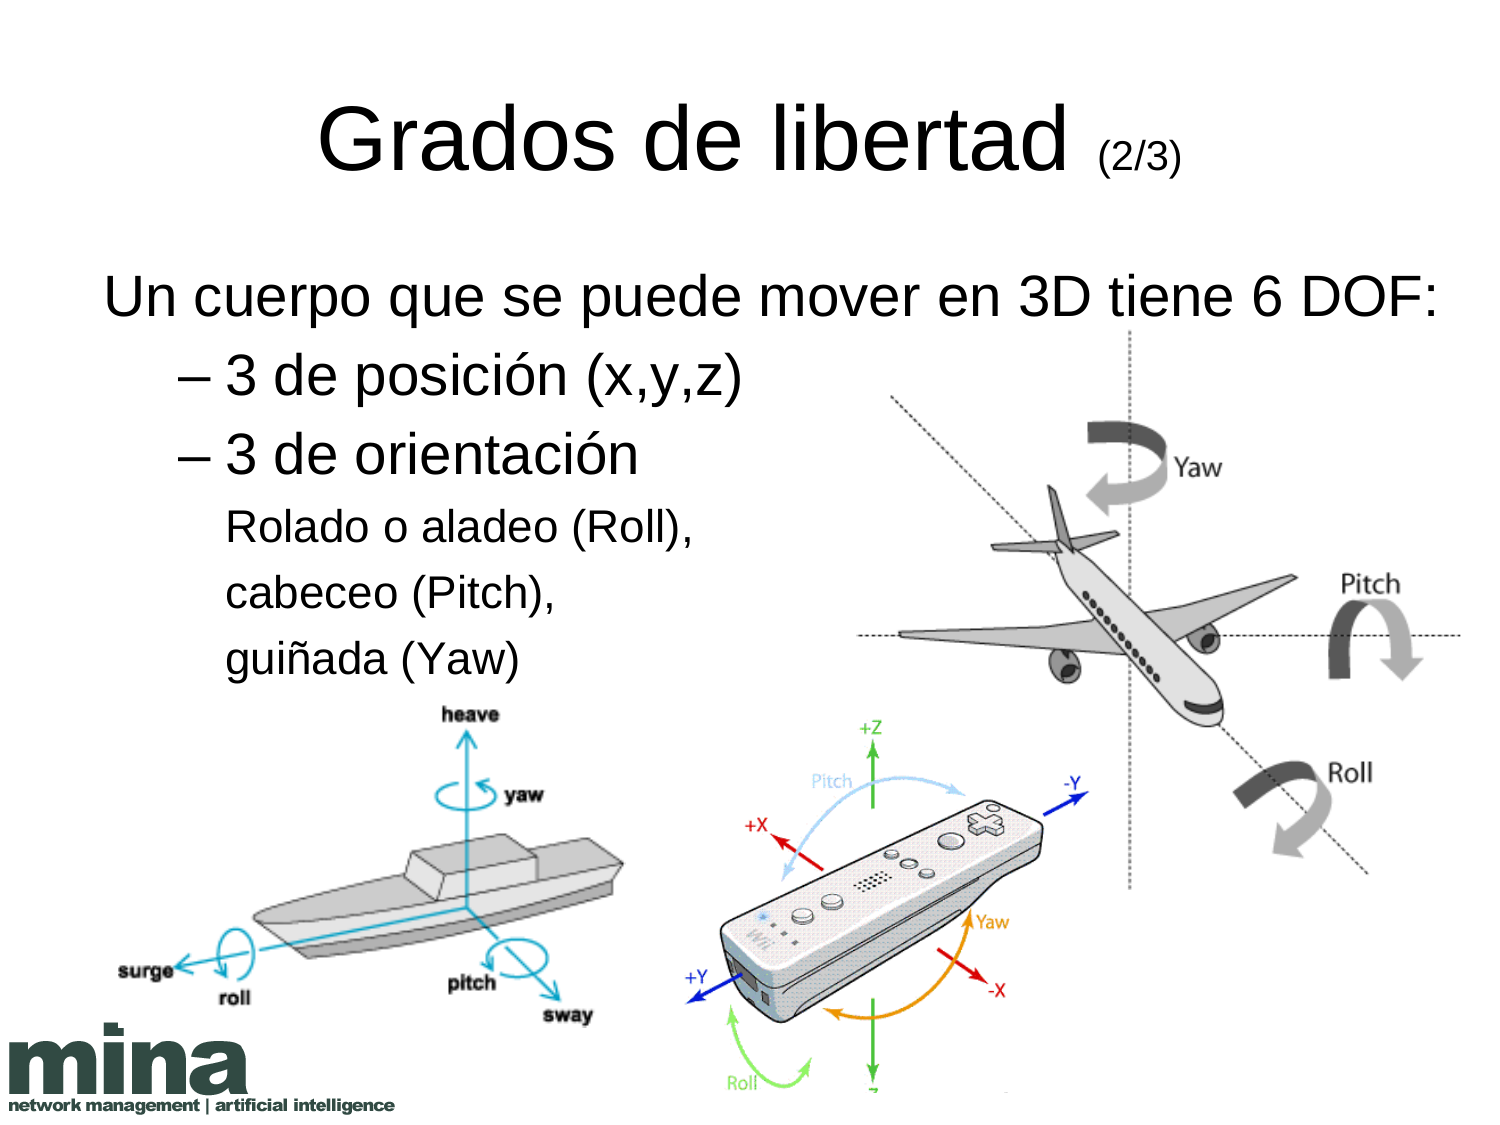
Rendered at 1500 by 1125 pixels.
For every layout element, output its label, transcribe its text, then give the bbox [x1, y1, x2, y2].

picture [679, 714, 1093, 1093]
title Grados de libertad (2/3) [75, 45, 1426, 233]
picture [0, 702, 626, 1119]
list Un cuerpo que se puede mover en 3D tiene 6 DOF: 3 de posición (x,y,z) 3 de orientación Rolado o aladeo (Roll), cabeceo (Pitch), guiñada (Yaw) [88, 261, 1477, 1004]
